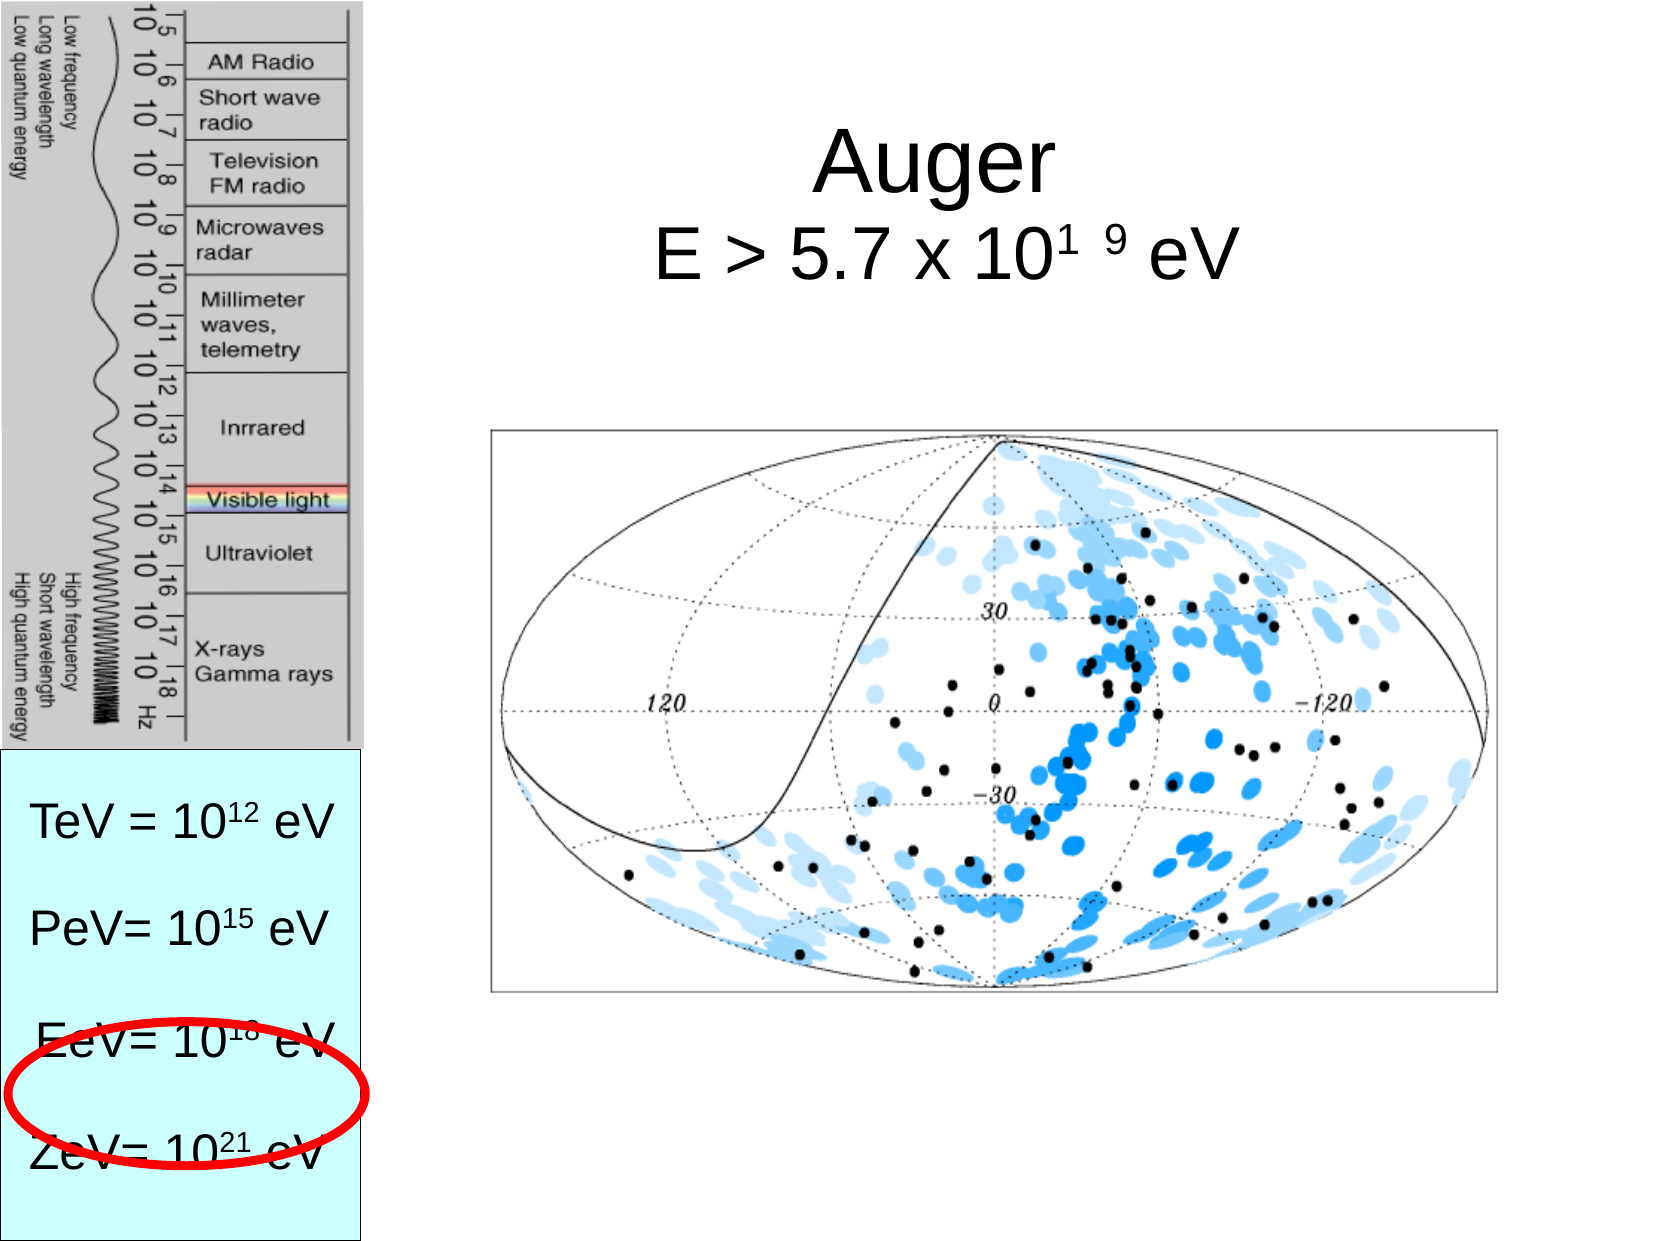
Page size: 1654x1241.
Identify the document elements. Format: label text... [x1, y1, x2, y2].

text_box TeV = 1012 eV [14, 786, 350, 857]
picture [0, 0, 364, 749]
text_box EeV= 1018 eV [20, 1027, 351, 1076]
title Auger E > 5.7 x 101 9 eV [364, 98, 1654, 306]
text_box EeV= 1018 eV [20, 1004, 351, 1060]
text_box ZeV= 1021 eV [14, 1121, 342, 1188]
text_box [13, 1074, 360, 1122]
text_box [0, 749, 361, 1241]
text_box PeV= 1015 eV [14, 892, 345, 963]
picture [400, 390, 1601, 1038]
text_box ZeV= 1021 eV [24, 1116, 342, 1161]
